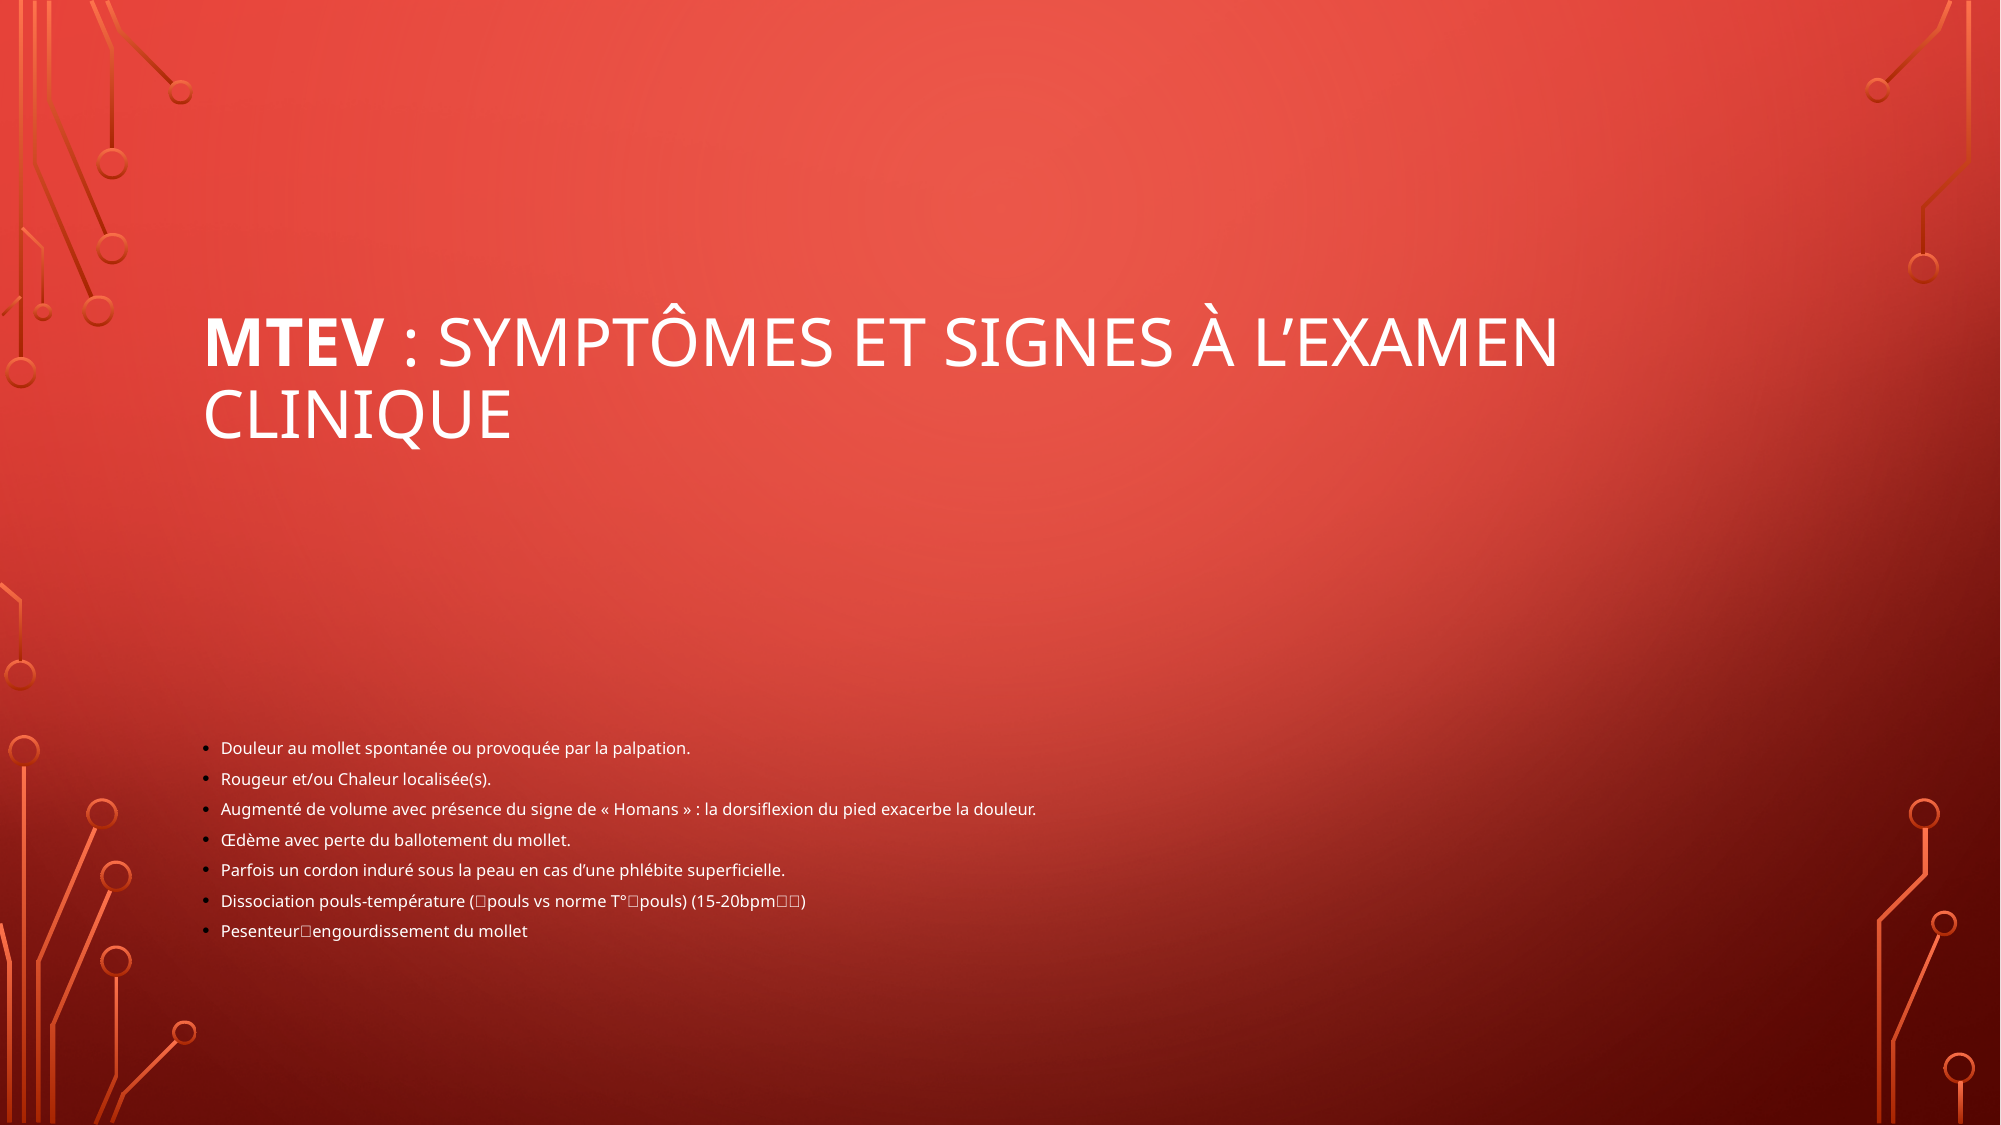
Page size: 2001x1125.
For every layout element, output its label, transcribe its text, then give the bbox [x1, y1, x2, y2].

list Douleur au mollet spontanée ou provoquée par la palpation. Rougeur et/ou Chaleur localisée(s). Augmenté de volume avec présence du signe de « Homans » : la dorsiflexion du pied exacerbe la douleur. Œdème avec perte du ballotement du mollet. Parfois un cordon induré sous la peau en cas d’une phlébite superficielle. Dissociation pouls-température (pouls vs norme T°pouls) (15-20bpm) Pesenteurengourdissement du mollet [187, 229, 1812, 1000]
title MTEV : Symptômes et signes à l’examen clinique [187, 99, 1813, 230]
